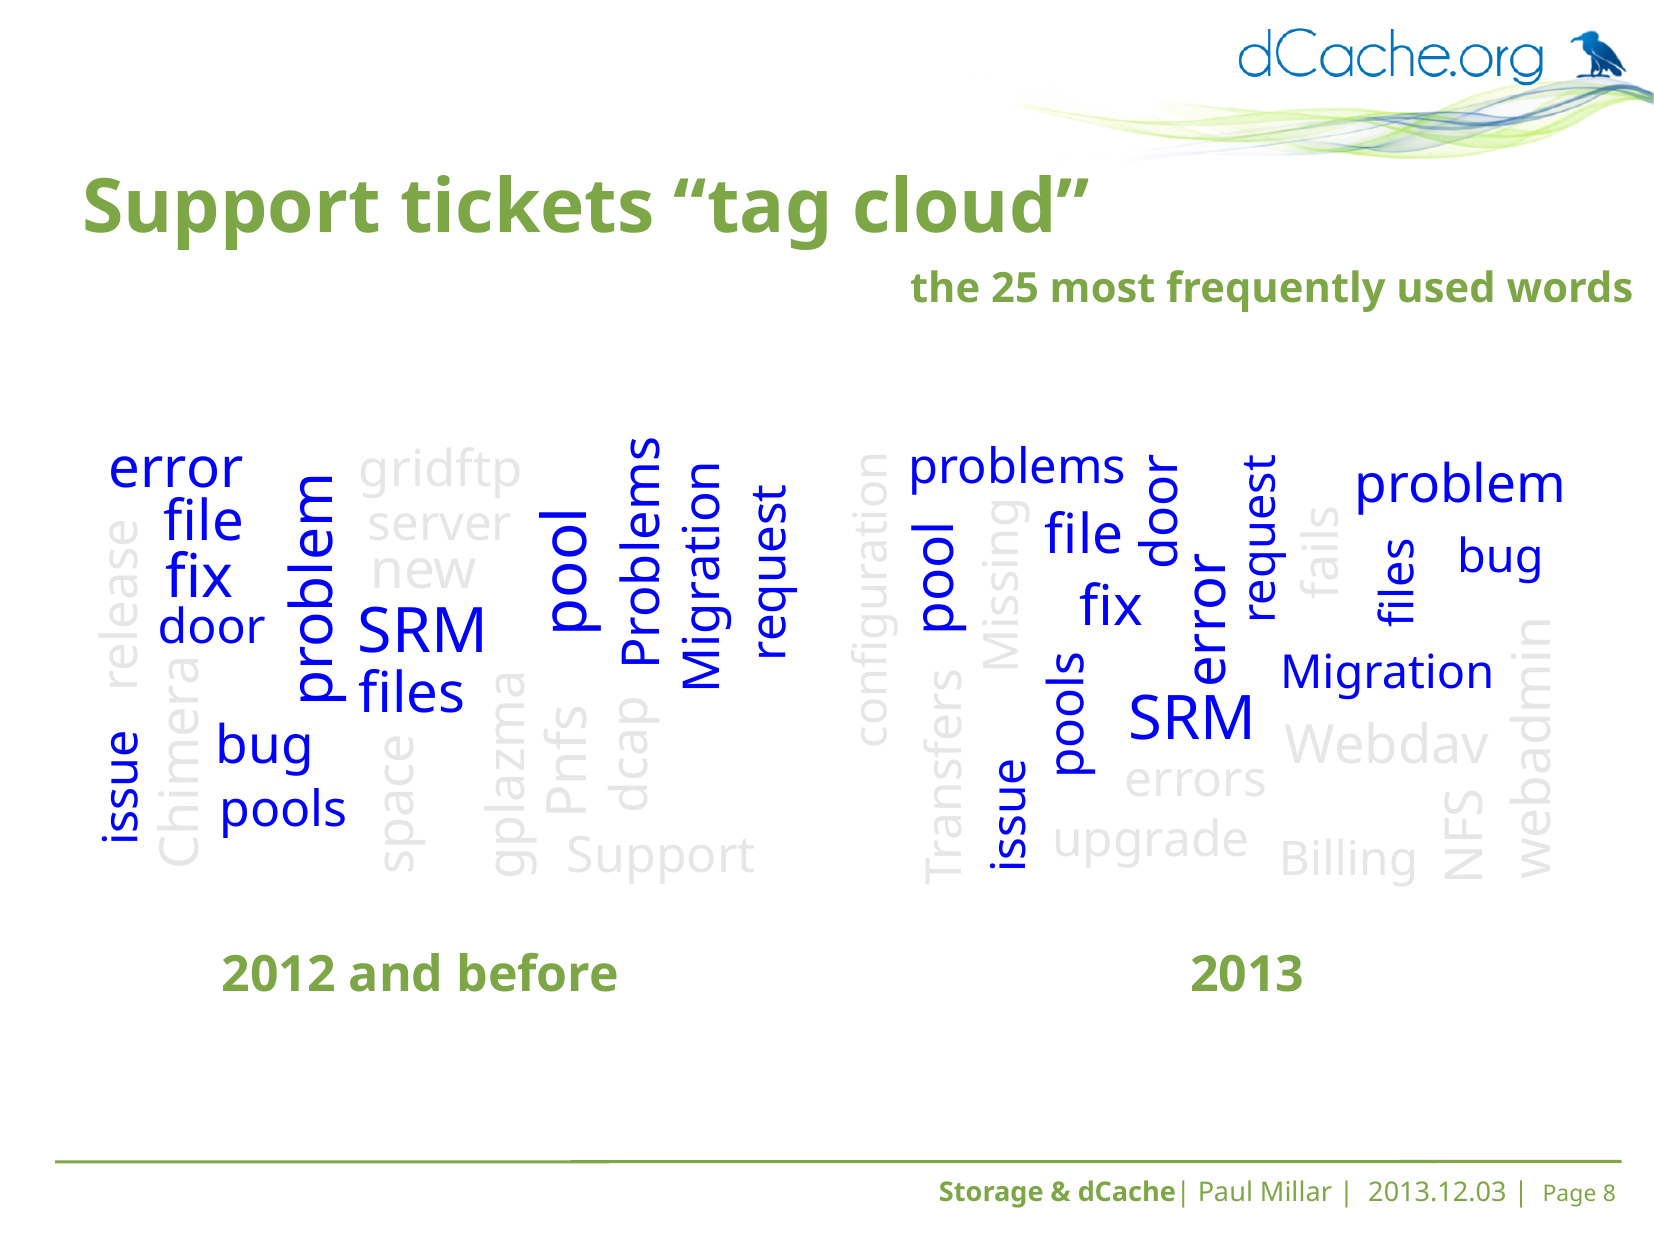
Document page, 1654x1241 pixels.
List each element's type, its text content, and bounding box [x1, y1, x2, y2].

title 2012 and before [214, 926, 627, 1017]
picture [845, 435, 1572, 890]
title 2013 [1041, 926, 1454, 1017]
picture [82, 435, 809, 890]
title the 25 most frequently used words [112, 241, 1634, 332]
picture [956, 16, 1654, 169]
title Support tickets “tag cloud” [82, 156, 1605, 251]
